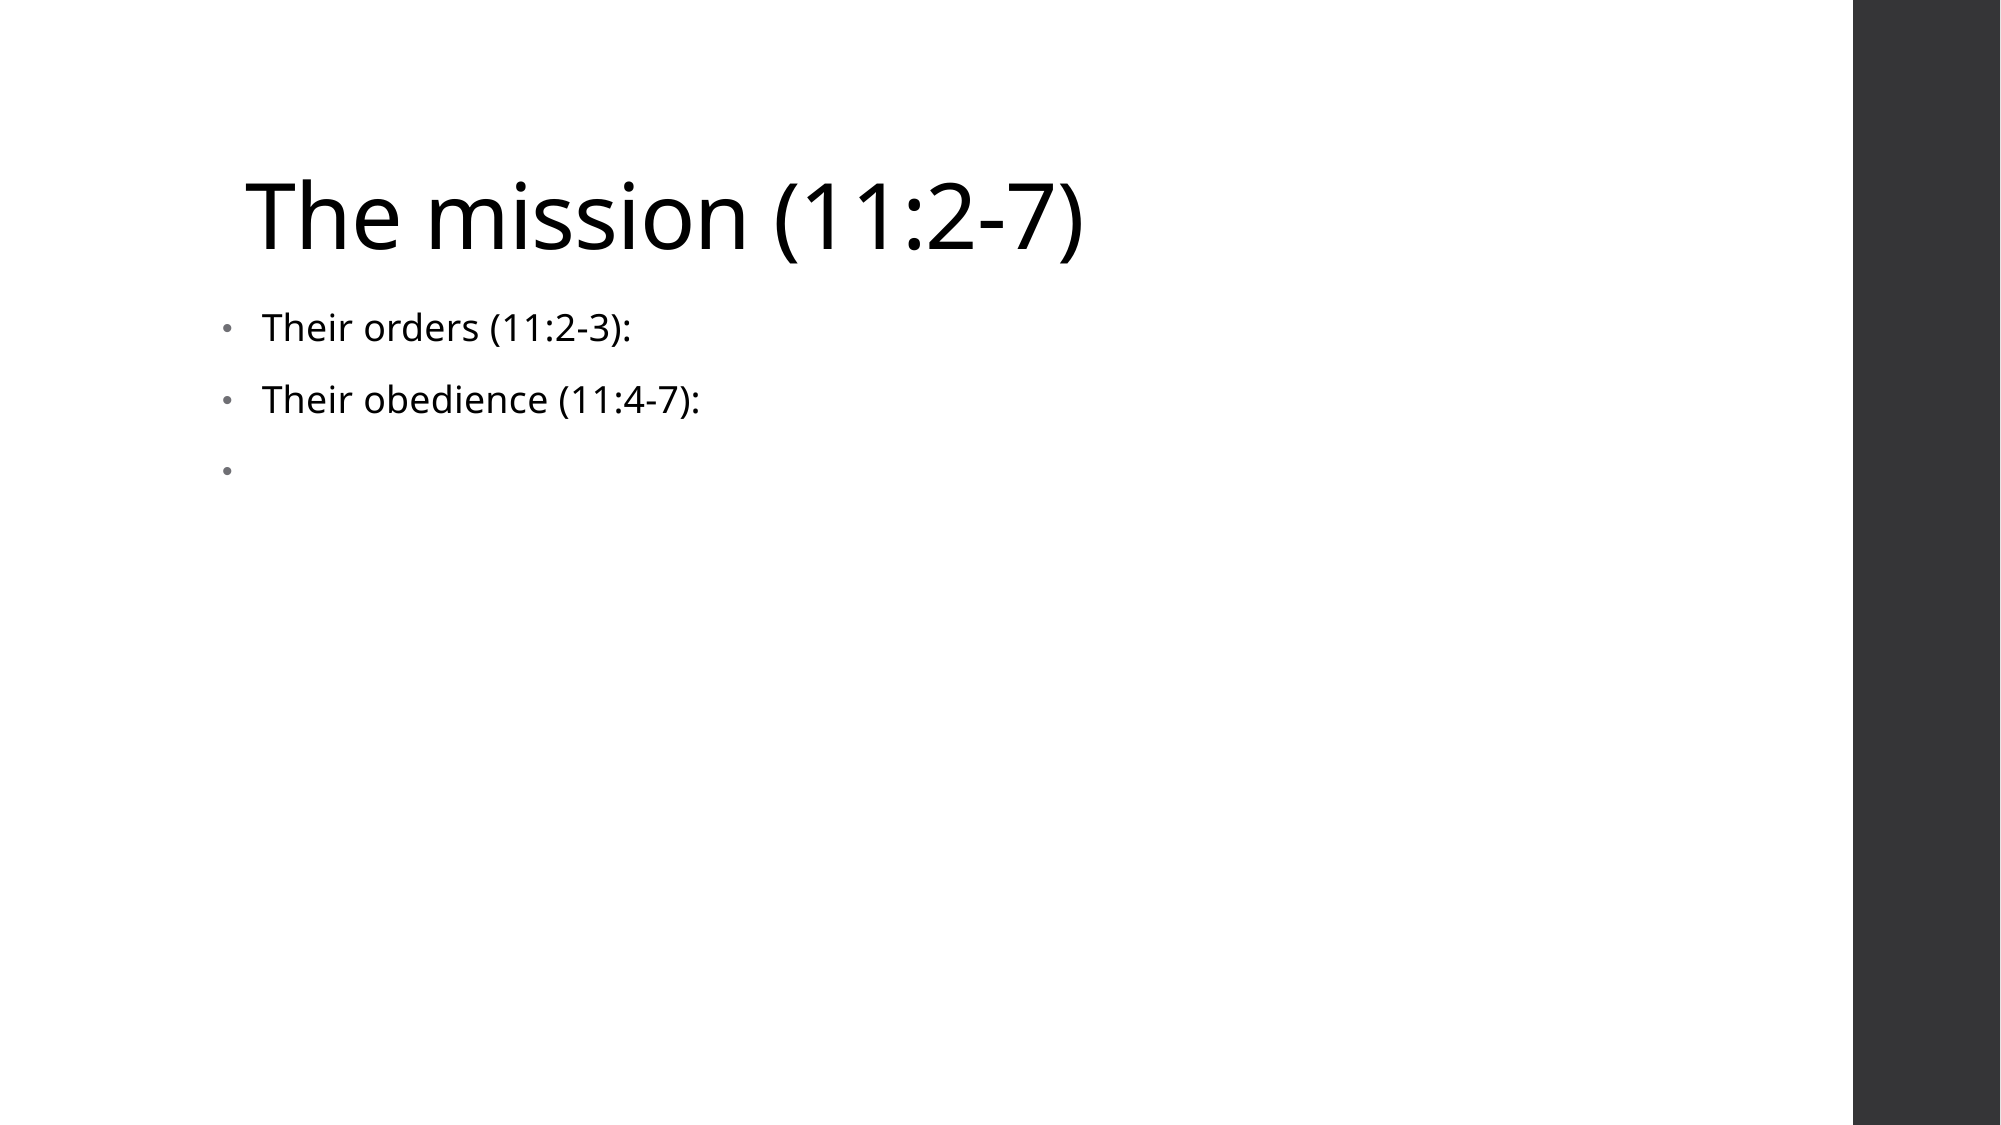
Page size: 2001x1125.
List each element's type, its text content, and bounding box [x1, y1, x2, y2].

list Their orders (11:2-3): Their obedience (11:4-7): [206, 299, 1617, 1014]
title The mission (11:2-7) [206, 60, 1797, 278]
